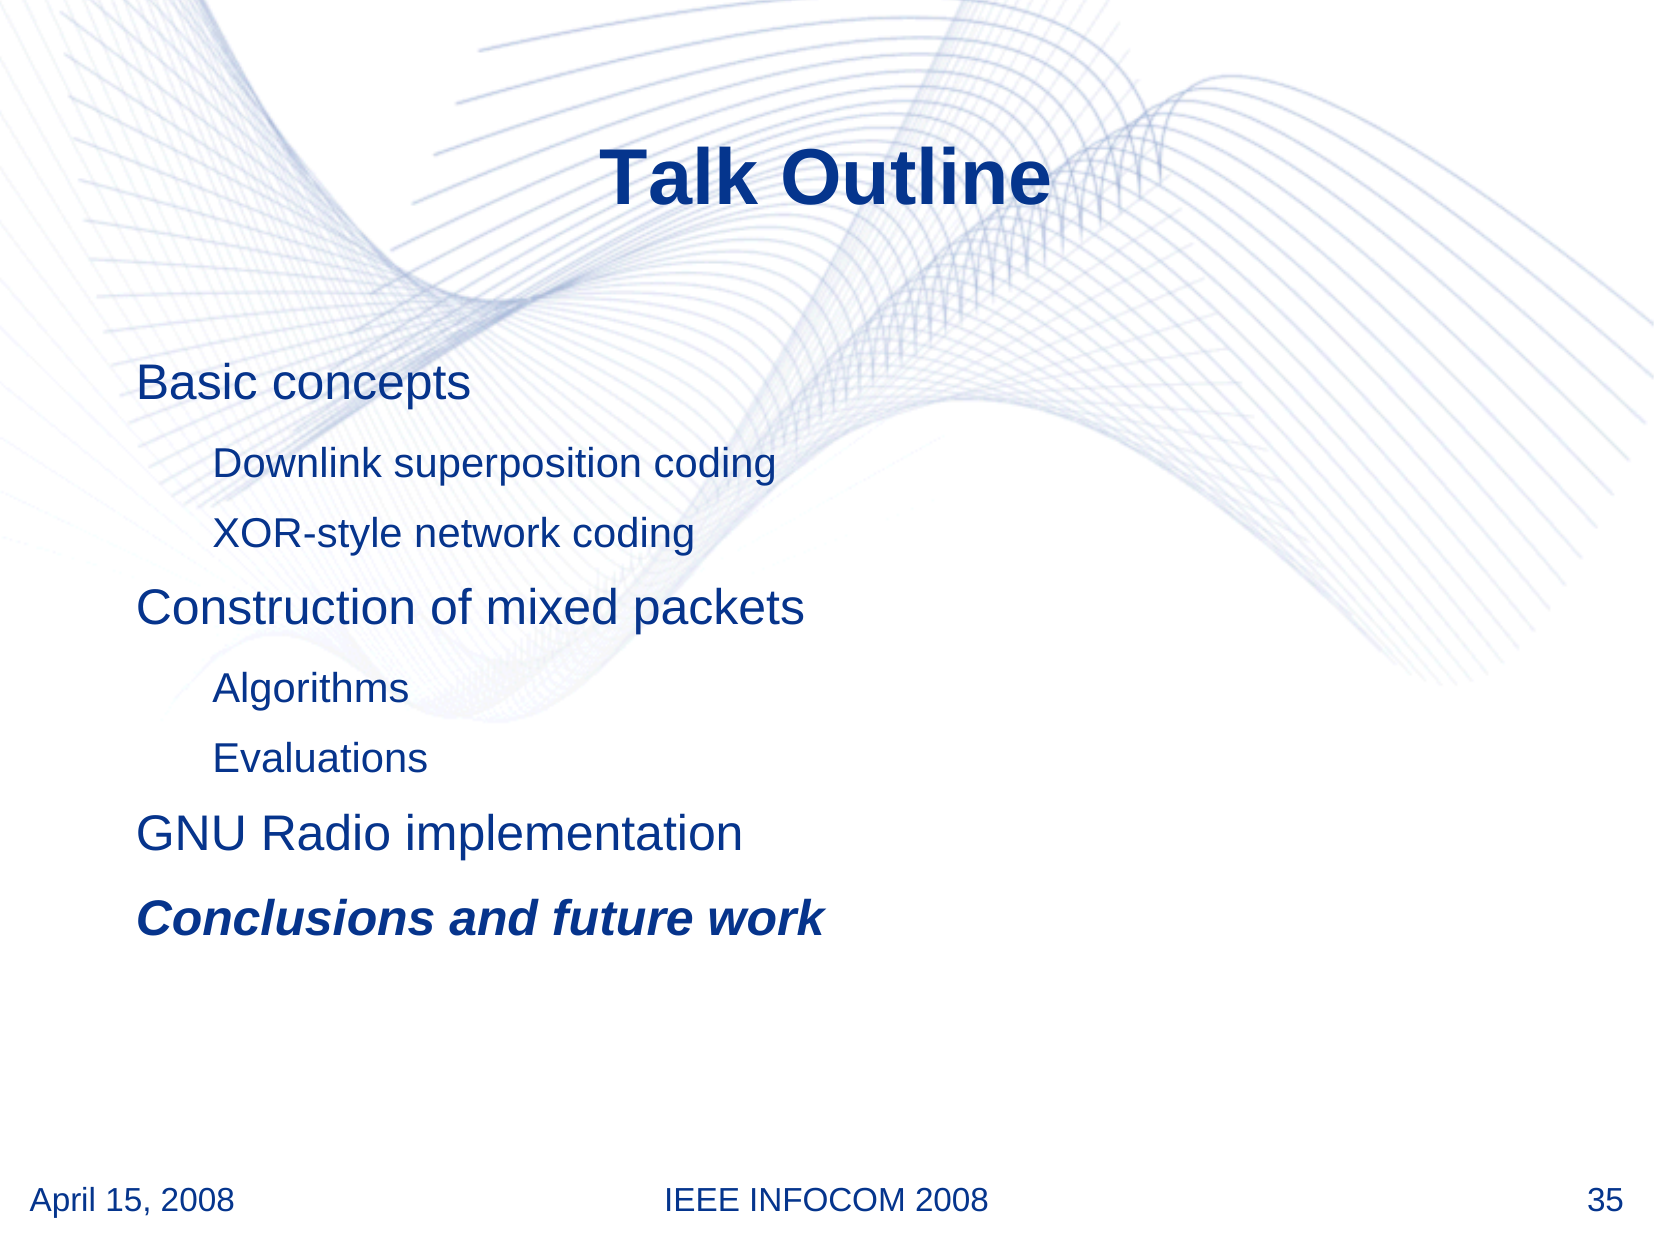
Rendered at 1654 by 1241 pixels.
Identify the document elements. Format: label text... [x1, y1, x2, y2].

picture [0, 0, 1654, 1241]
title Talk Outline [118, 66, 1536, 288]
list Basic concepts Downlink superposition coding XOR-style network coding Construction of mixed packets Algorithms Evaluations GNU Radio implementation Conclusions and future work [118, 354, 1536, 1108]
